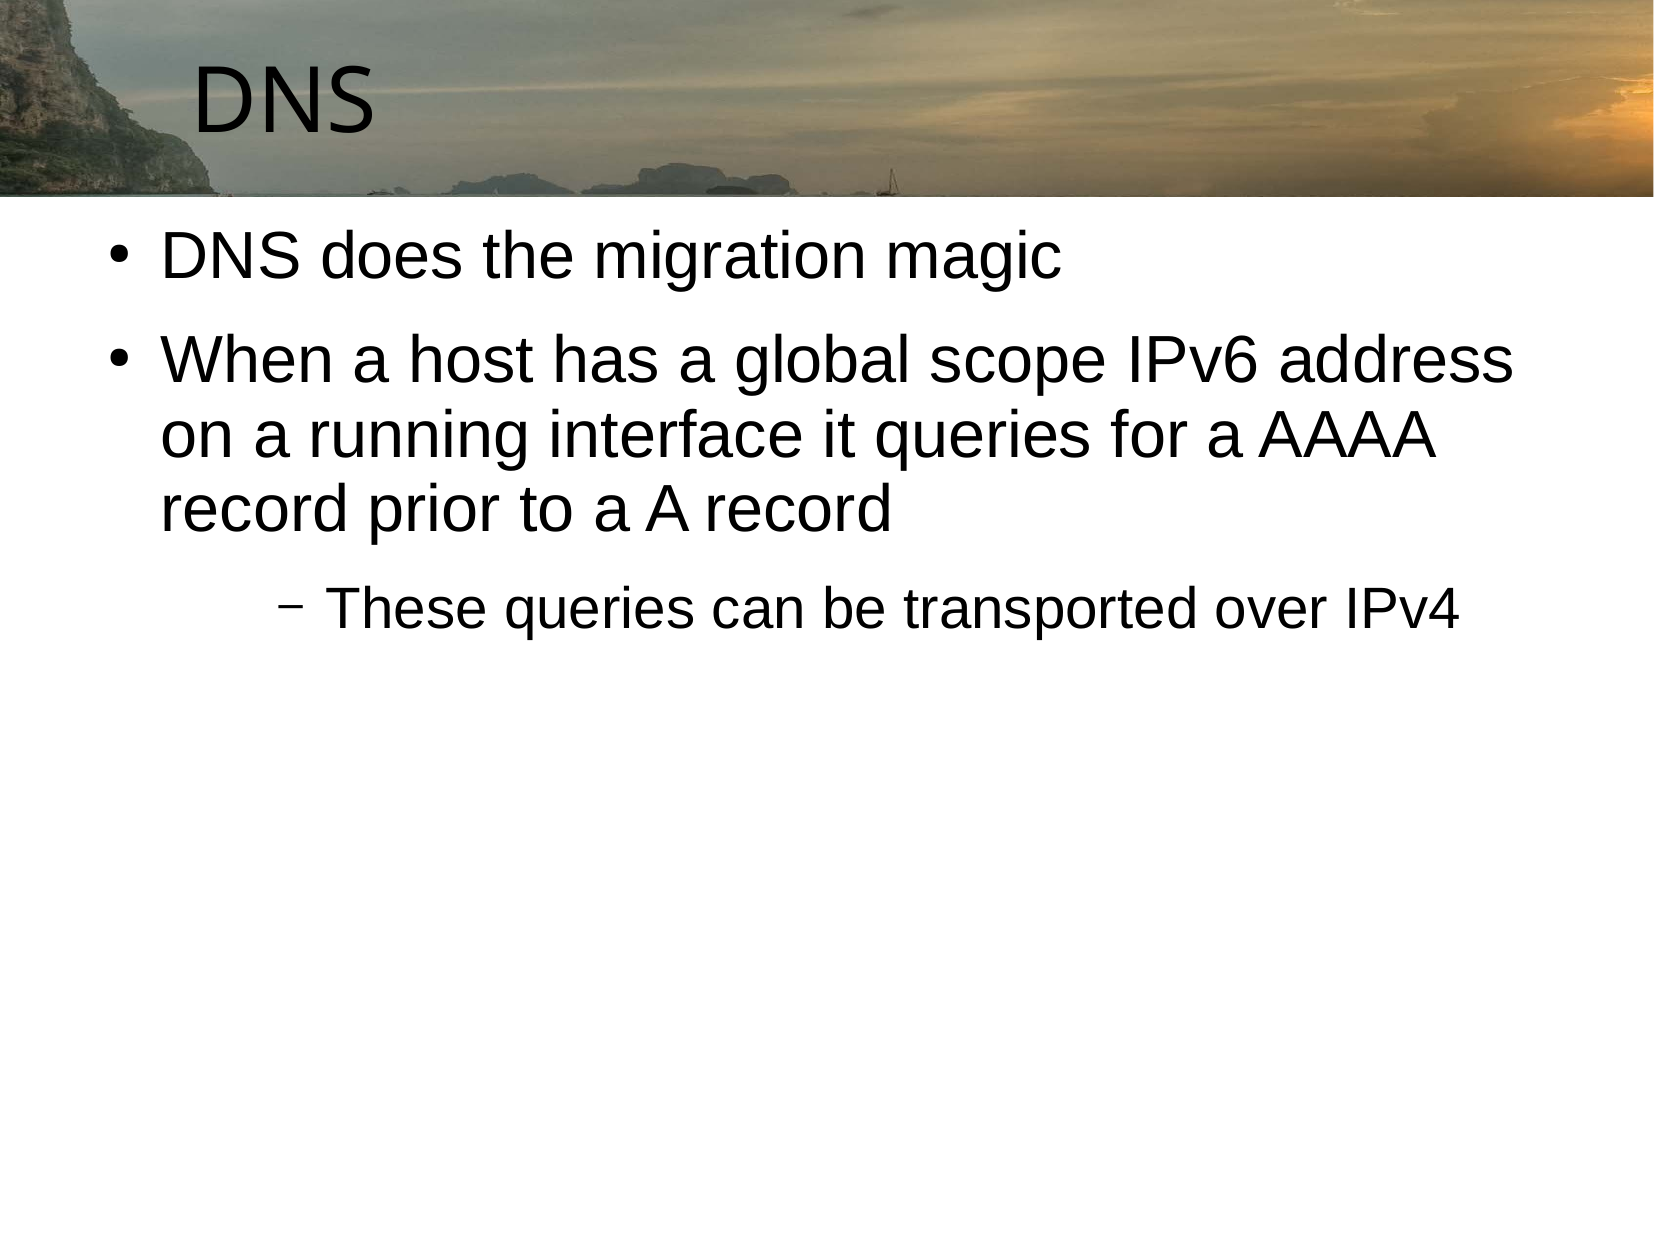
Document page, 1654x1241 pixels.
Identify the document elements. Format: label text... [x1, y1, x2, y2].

picture [0, 0, 1654, 197]
list DNS does the migration magic When a host has a global scope IPv6 address on a running interface it queries for a AAAA record prior to a A record These queries can be transported over IPv4 [89, 217, 1578, 1226]
title DNS [190, 0, 1571, 194]
